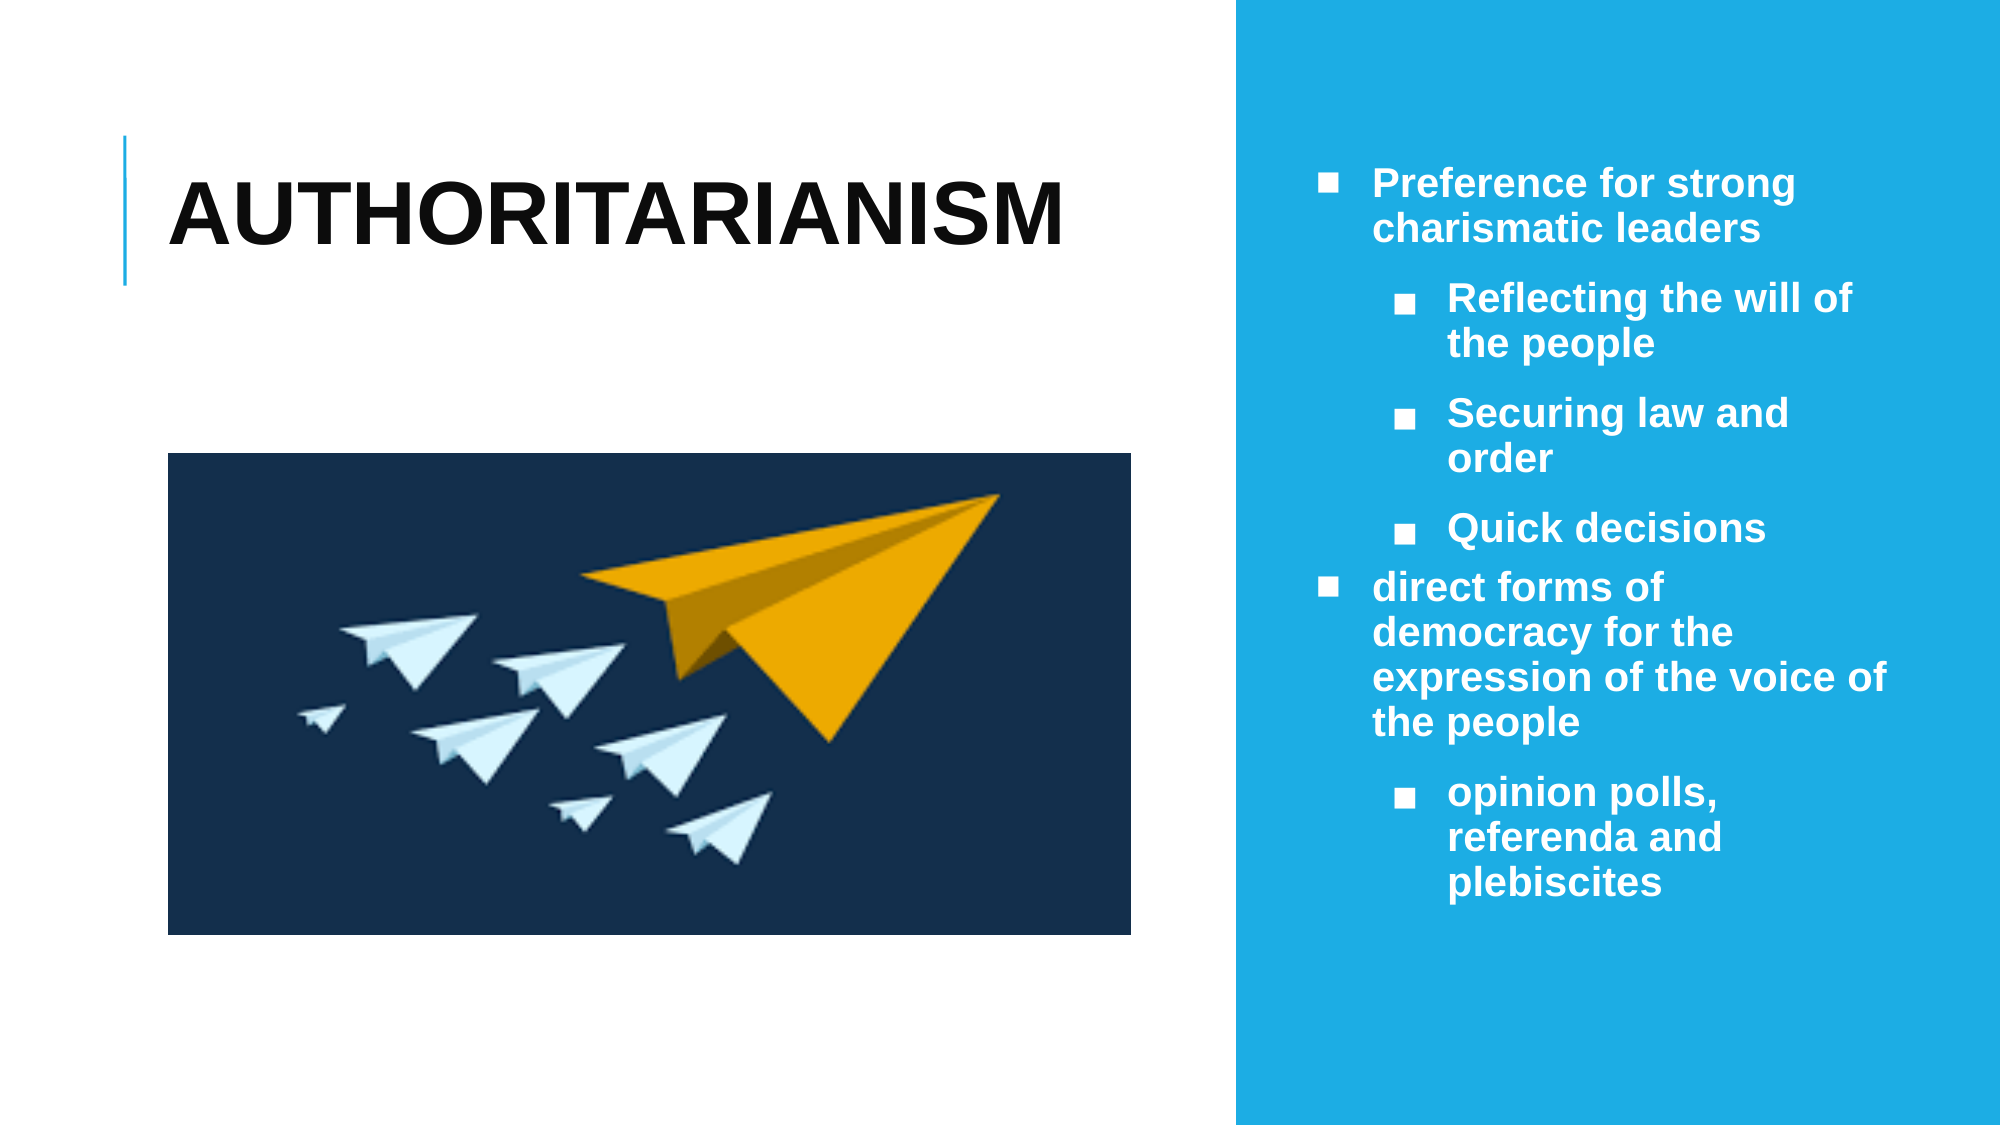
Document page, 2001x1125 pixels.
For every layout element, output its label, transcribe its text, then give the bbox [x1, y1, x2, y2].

picture [168, 453, 1131, 935]
title AUTHORITARIANISM [168, 96, 1131, 342]
list Preference for strong charismatic leaders Reflecting the will of the people Securing law and order Quick decisions direct forms of democracy for the expression of the voice of the people opinion polls, referenda and plebiscites [1315, 96, 1895, 1013]
text_box [1236, 0, 2000, 1125]
